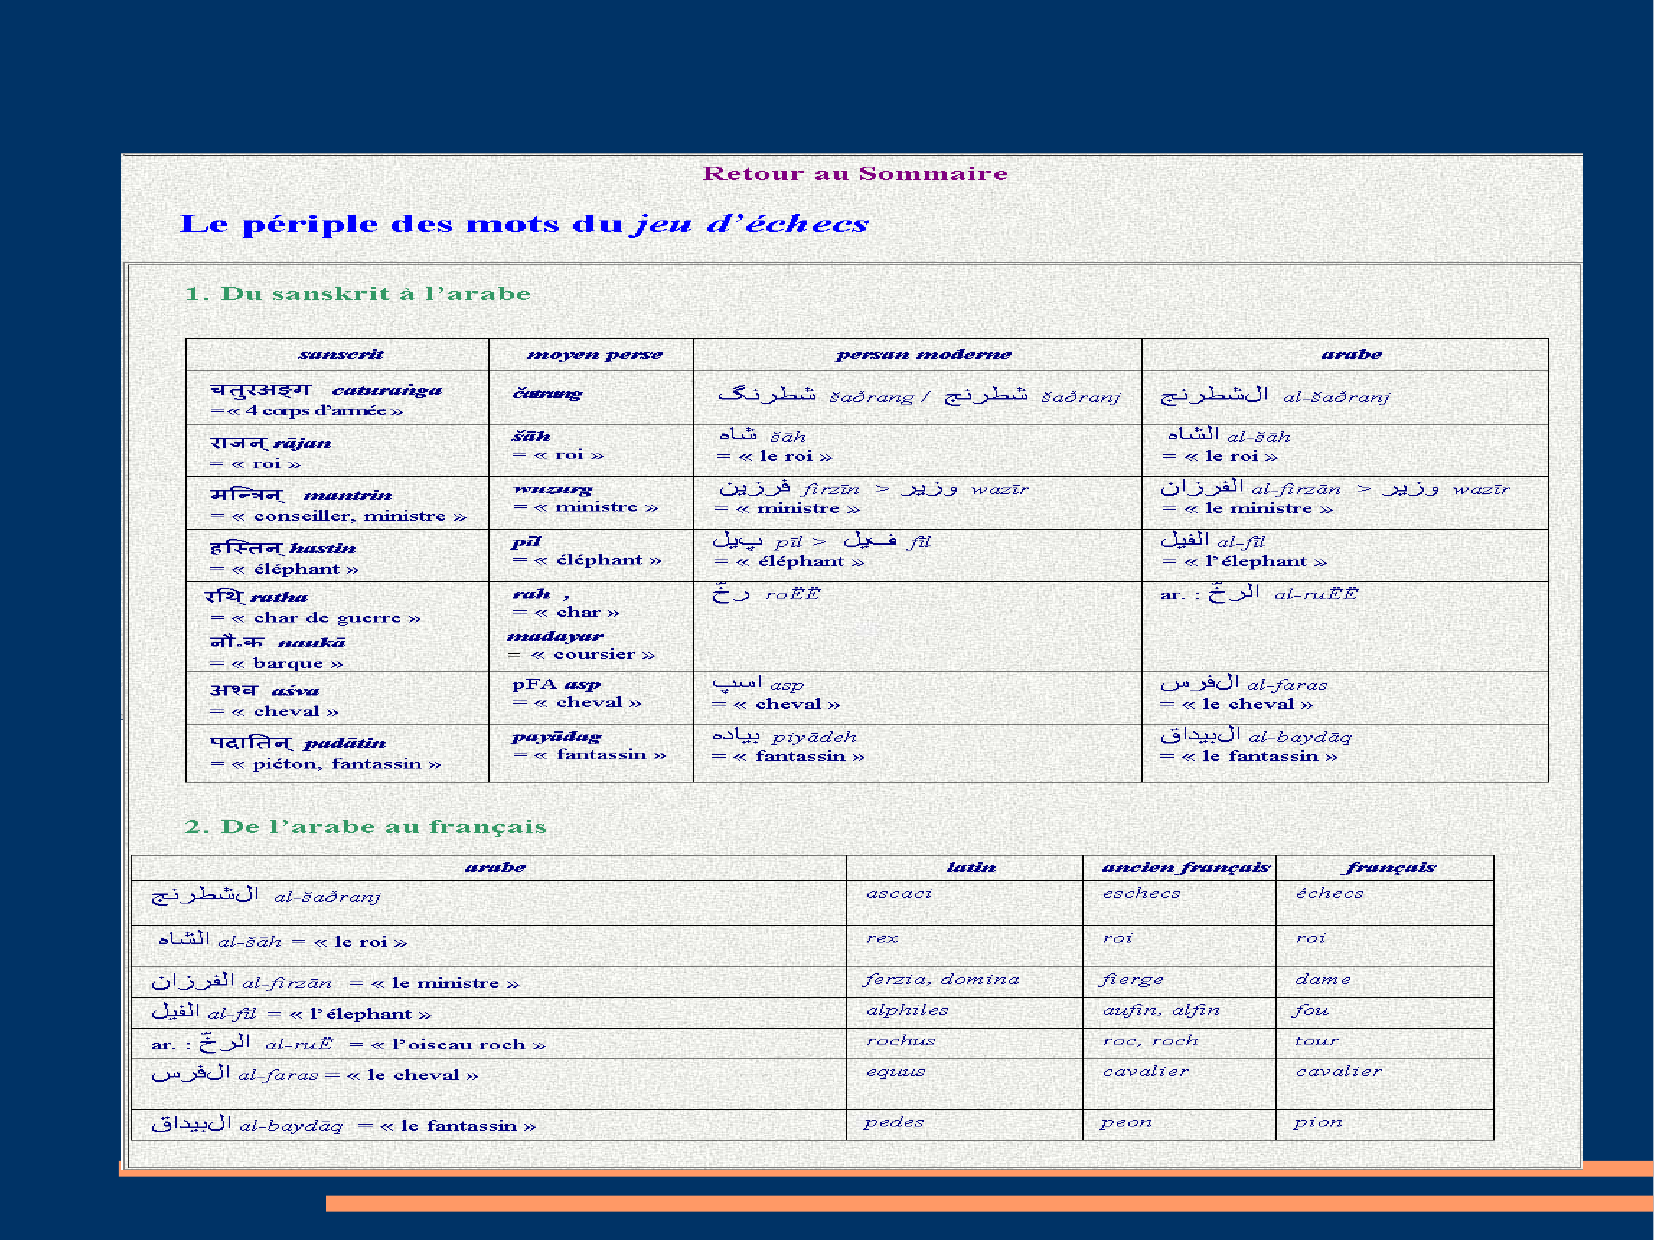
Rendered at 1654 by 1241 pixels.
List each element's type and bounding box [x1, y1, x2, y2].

picture [121, 153, 1583, 1170]
